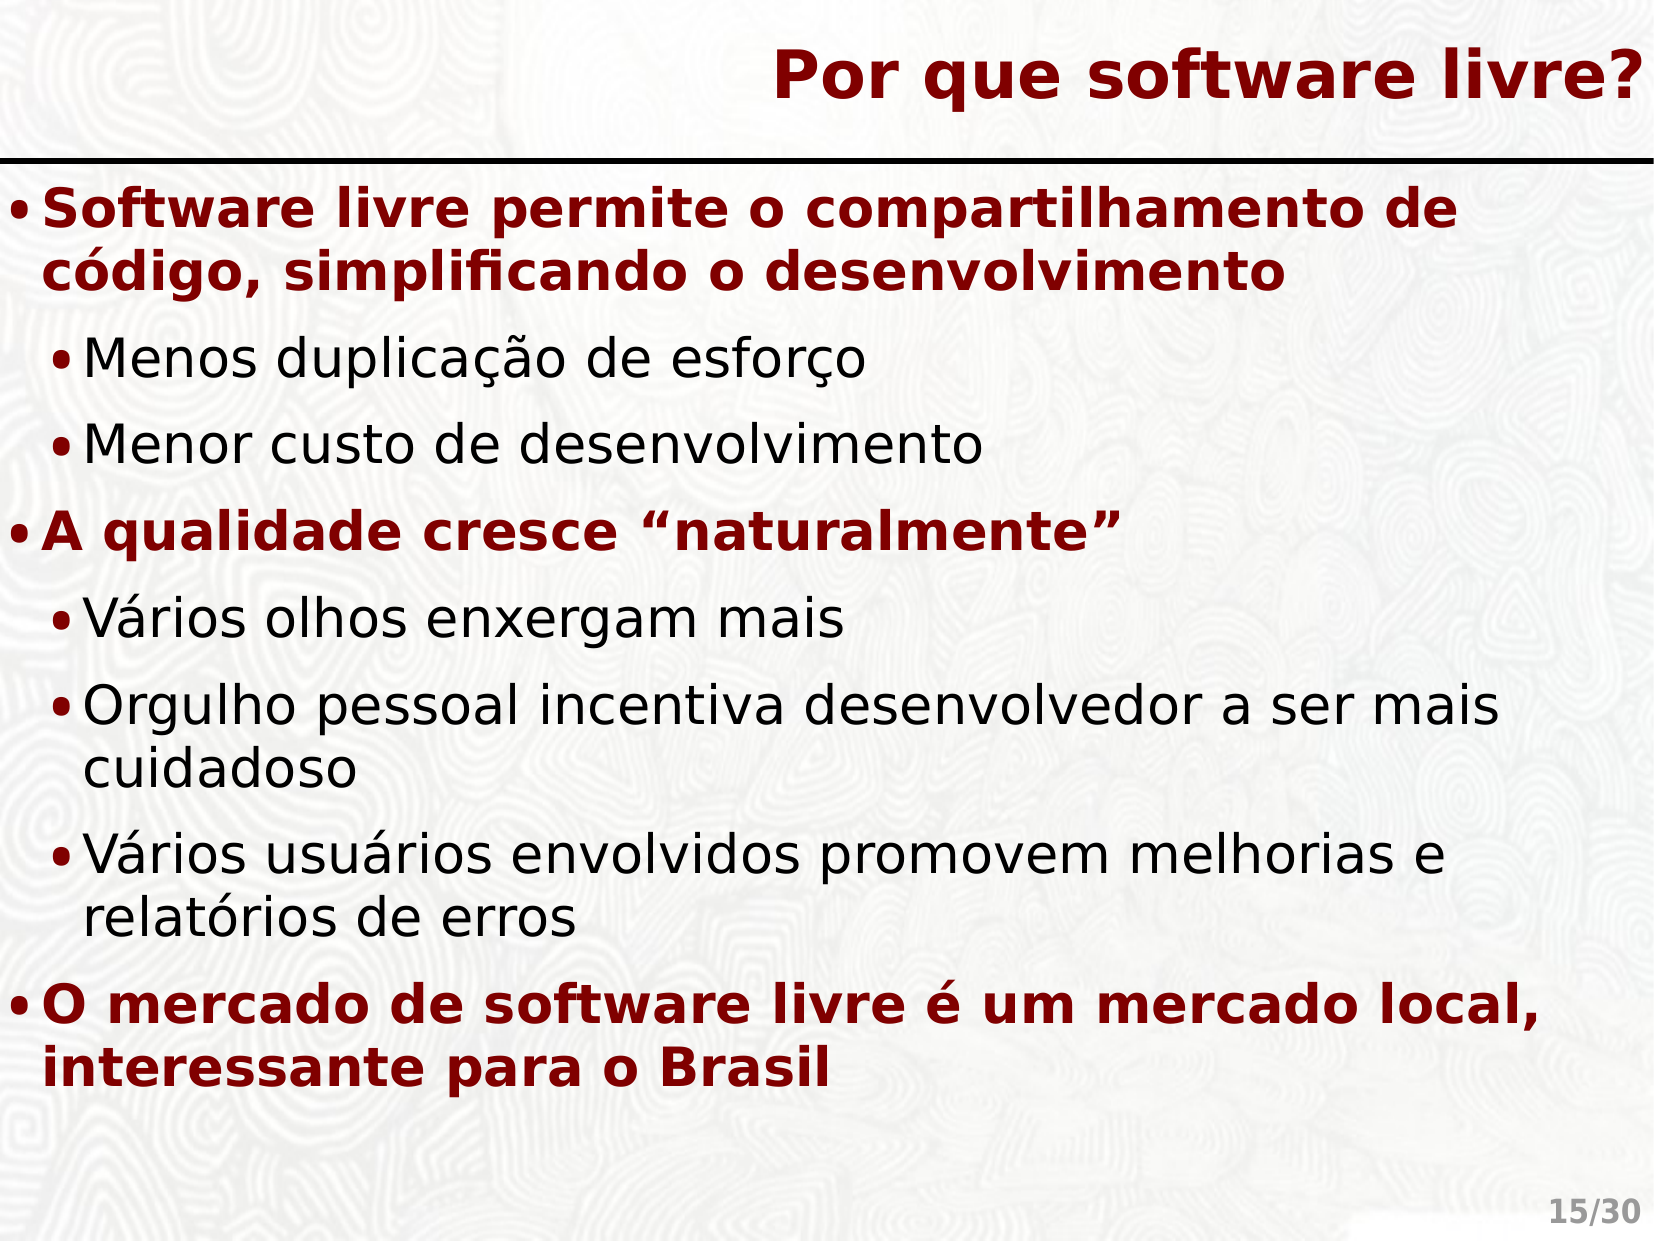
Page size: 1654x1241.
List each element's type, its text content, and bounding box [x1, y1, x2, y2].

picture [0, 0, 1654, 158]
list Software livre permite o compartilhamento de código, simplificando o desenvolvimento Menos duplicação de esforço Menor custo de desenvolvimento A qualidade cresce “naturalmente” Vários olhos enxergam mais Orgulho pessoal incentiva desenvolvedor a ser mais cuidadoso Vários usuários envolvidos promovem melhorias e relatórios de erros O mercado de software livre é um mercado local, interessante para o Brasil [5, 177, 1654, 1229]
title Por que software livre? [602, 0, 1648, 153]
picture [0, 164, 1654, 1241]
